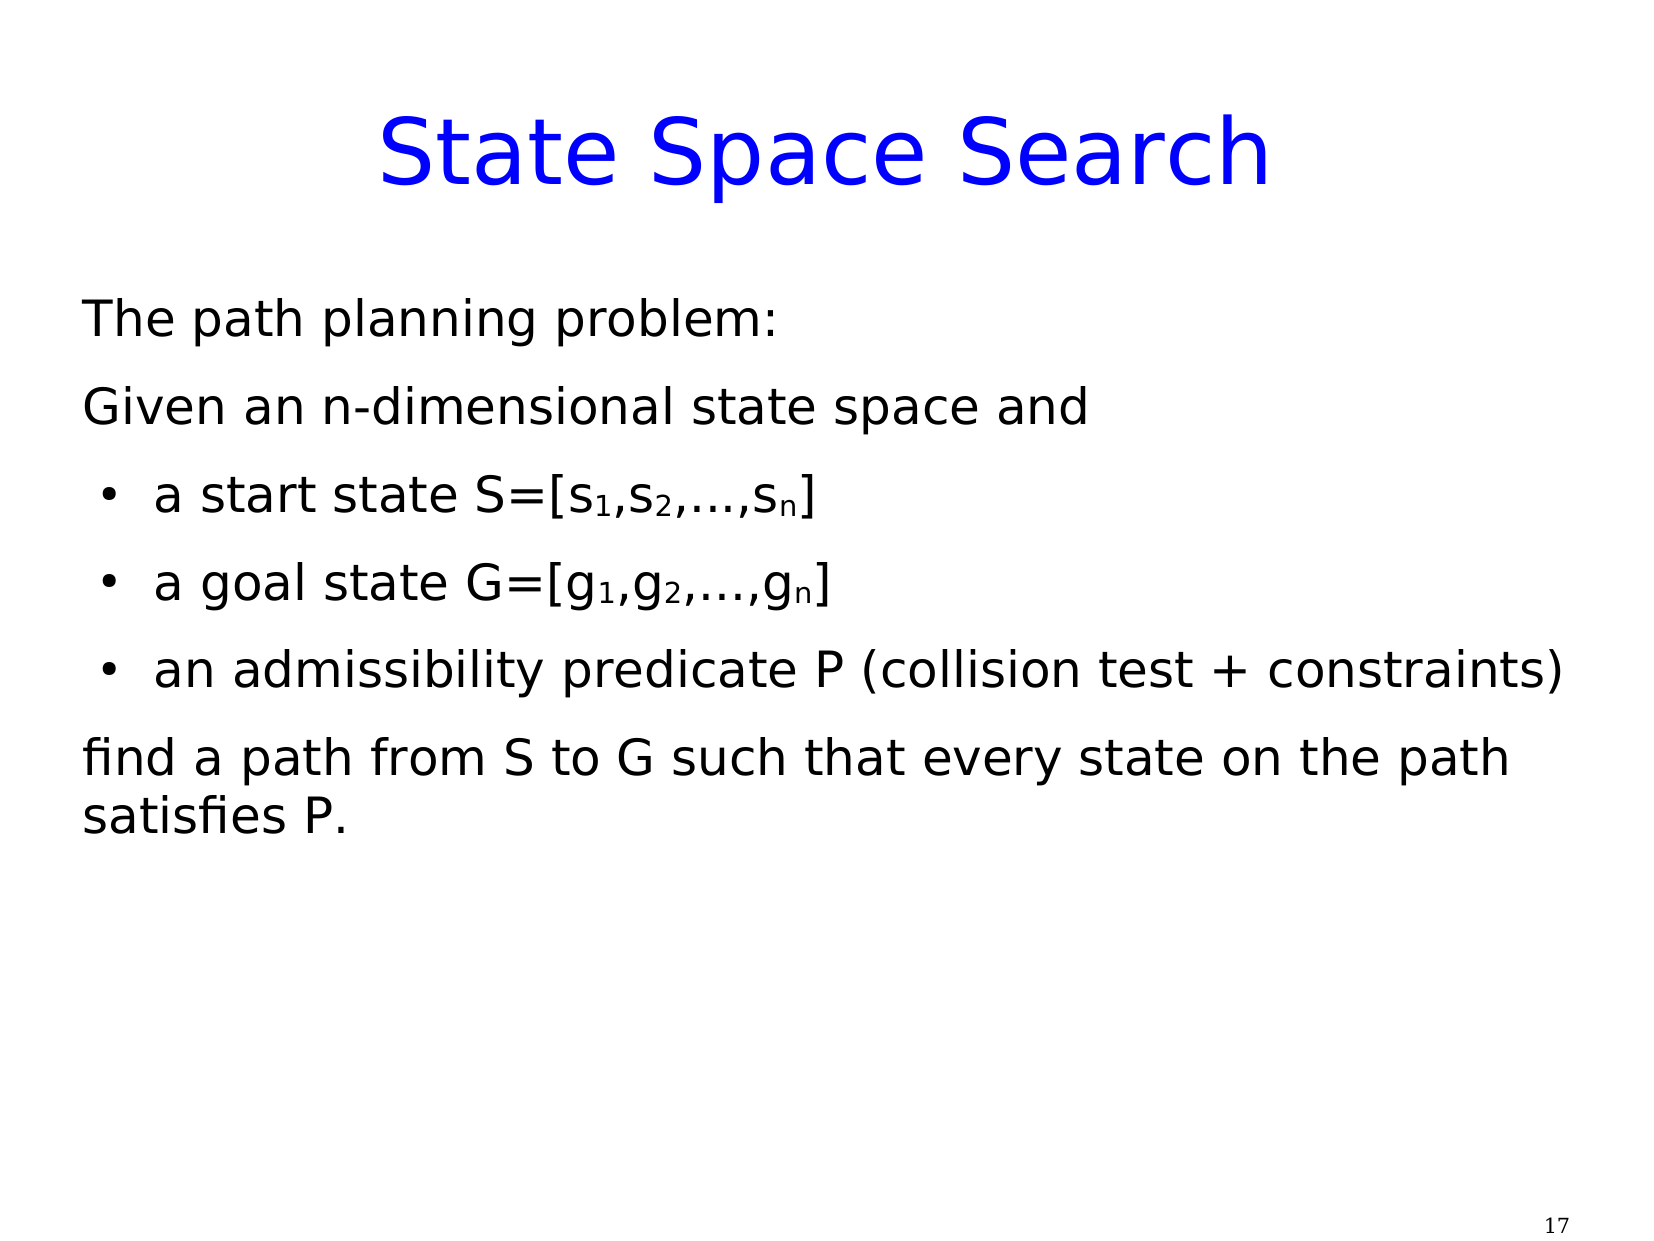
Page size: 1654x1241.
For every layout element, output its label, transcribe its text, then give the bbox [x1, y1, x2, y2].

list The path planning problem: Given an n-dimensional state space and a start state S=[s1,s2,...,sn] a goal state G=[g1,g2,...,gn] an admissibility predicate P (collision test + constraints) find a path from S to G such that every state on the path satisfies P. [82, 290, 1571, 1095]
title State Space Search [82, 56, 1571, 250]
